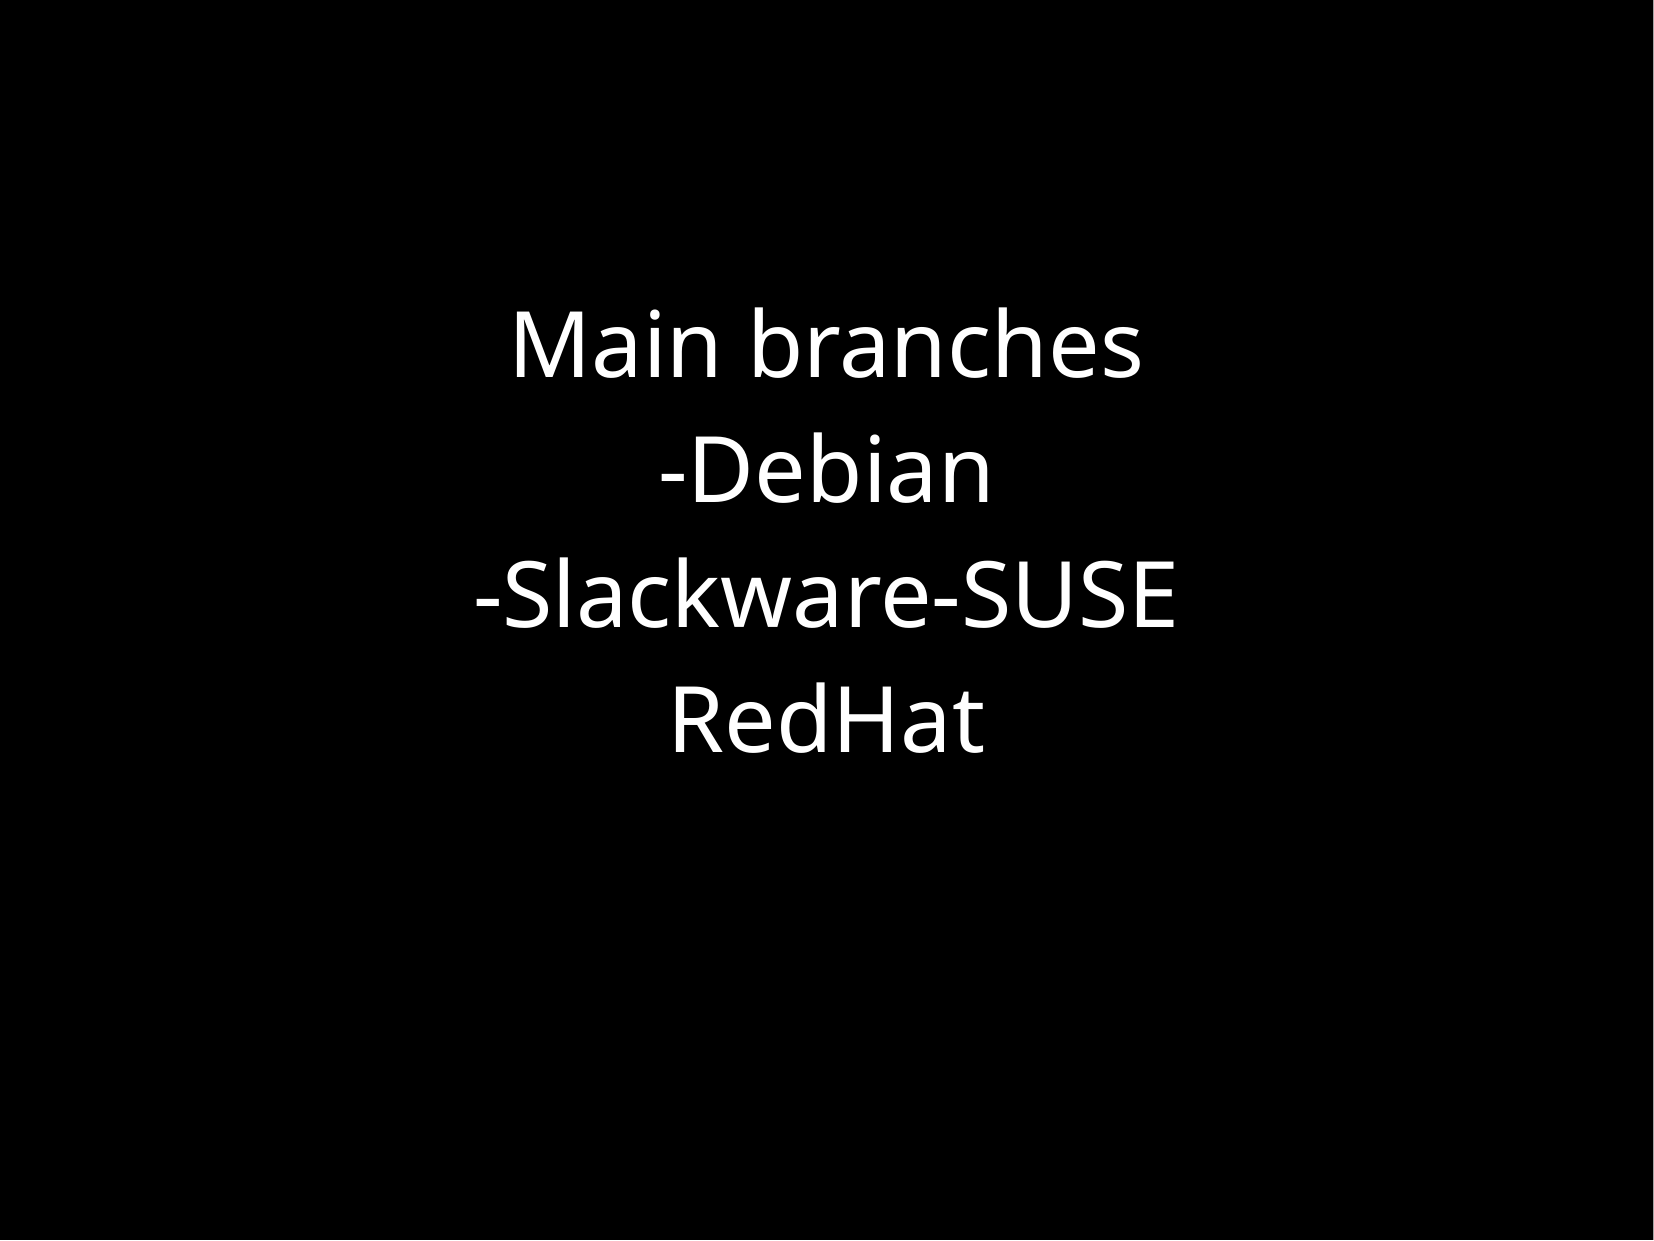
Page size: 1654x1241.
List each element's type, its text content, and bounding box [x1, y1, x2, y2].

subtitle Main branches -Debian -Slackware-SUSE RedHat [82, 49, 1571, 1010]
